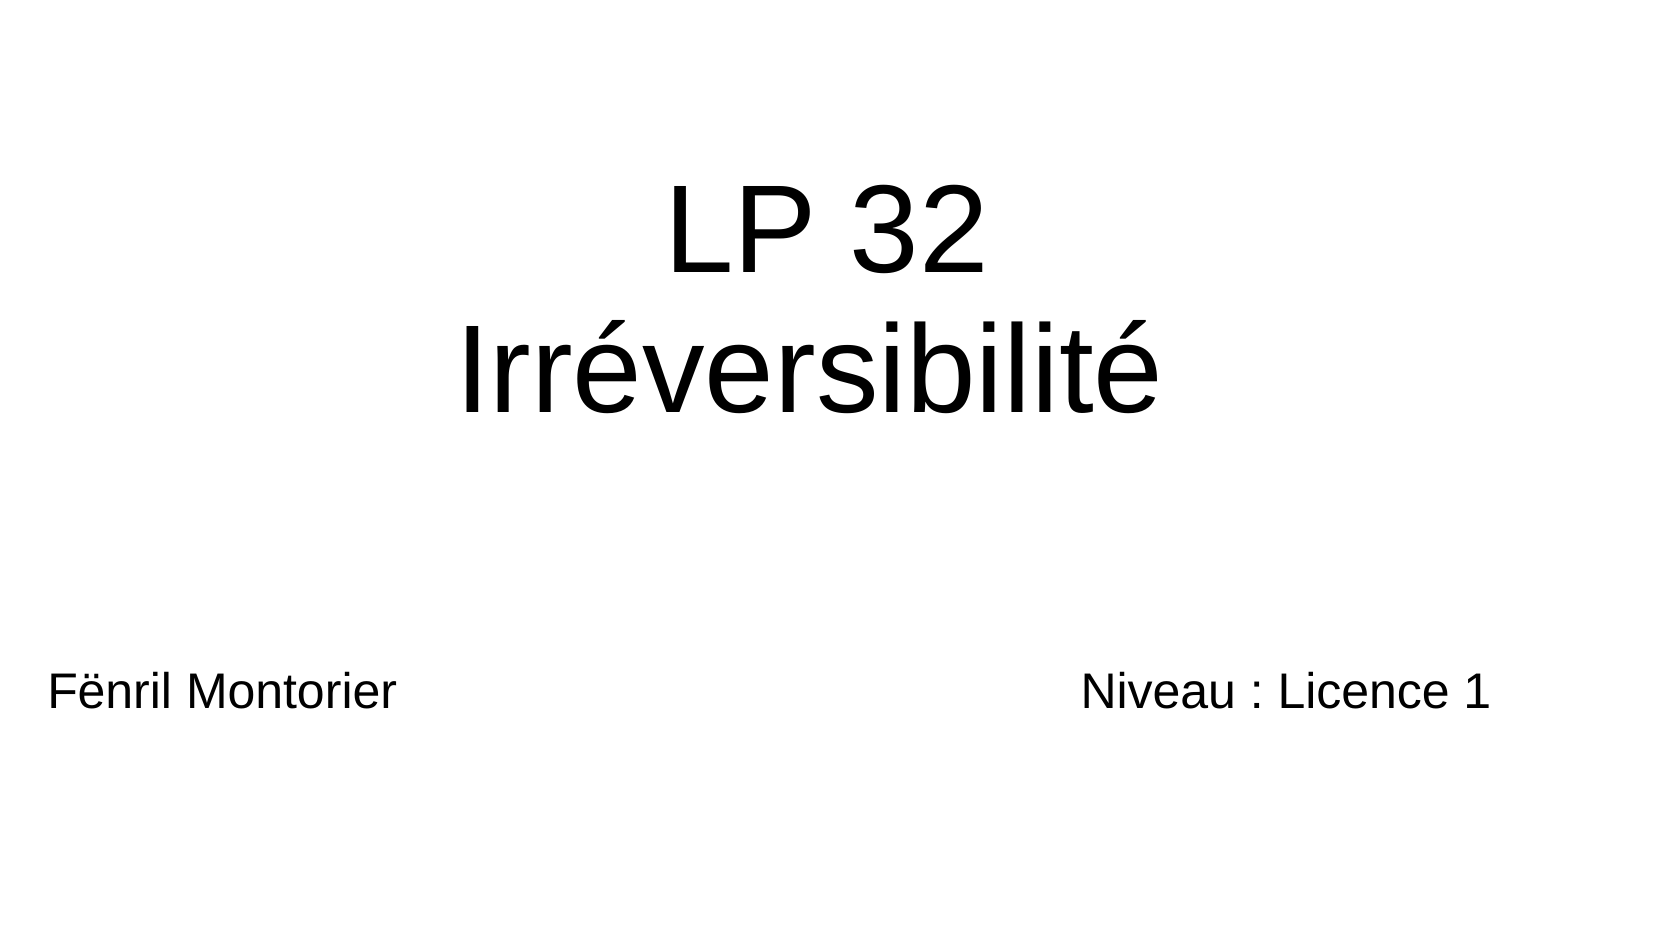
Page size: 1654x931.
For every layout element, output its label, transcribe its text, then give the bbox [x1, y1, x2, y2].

subtitle Fënril Montorier Niveau : Licence 1 [47, 625, 1571, 758]
title LP 32 Irréversibilité [82, 159, 1571, 440]
